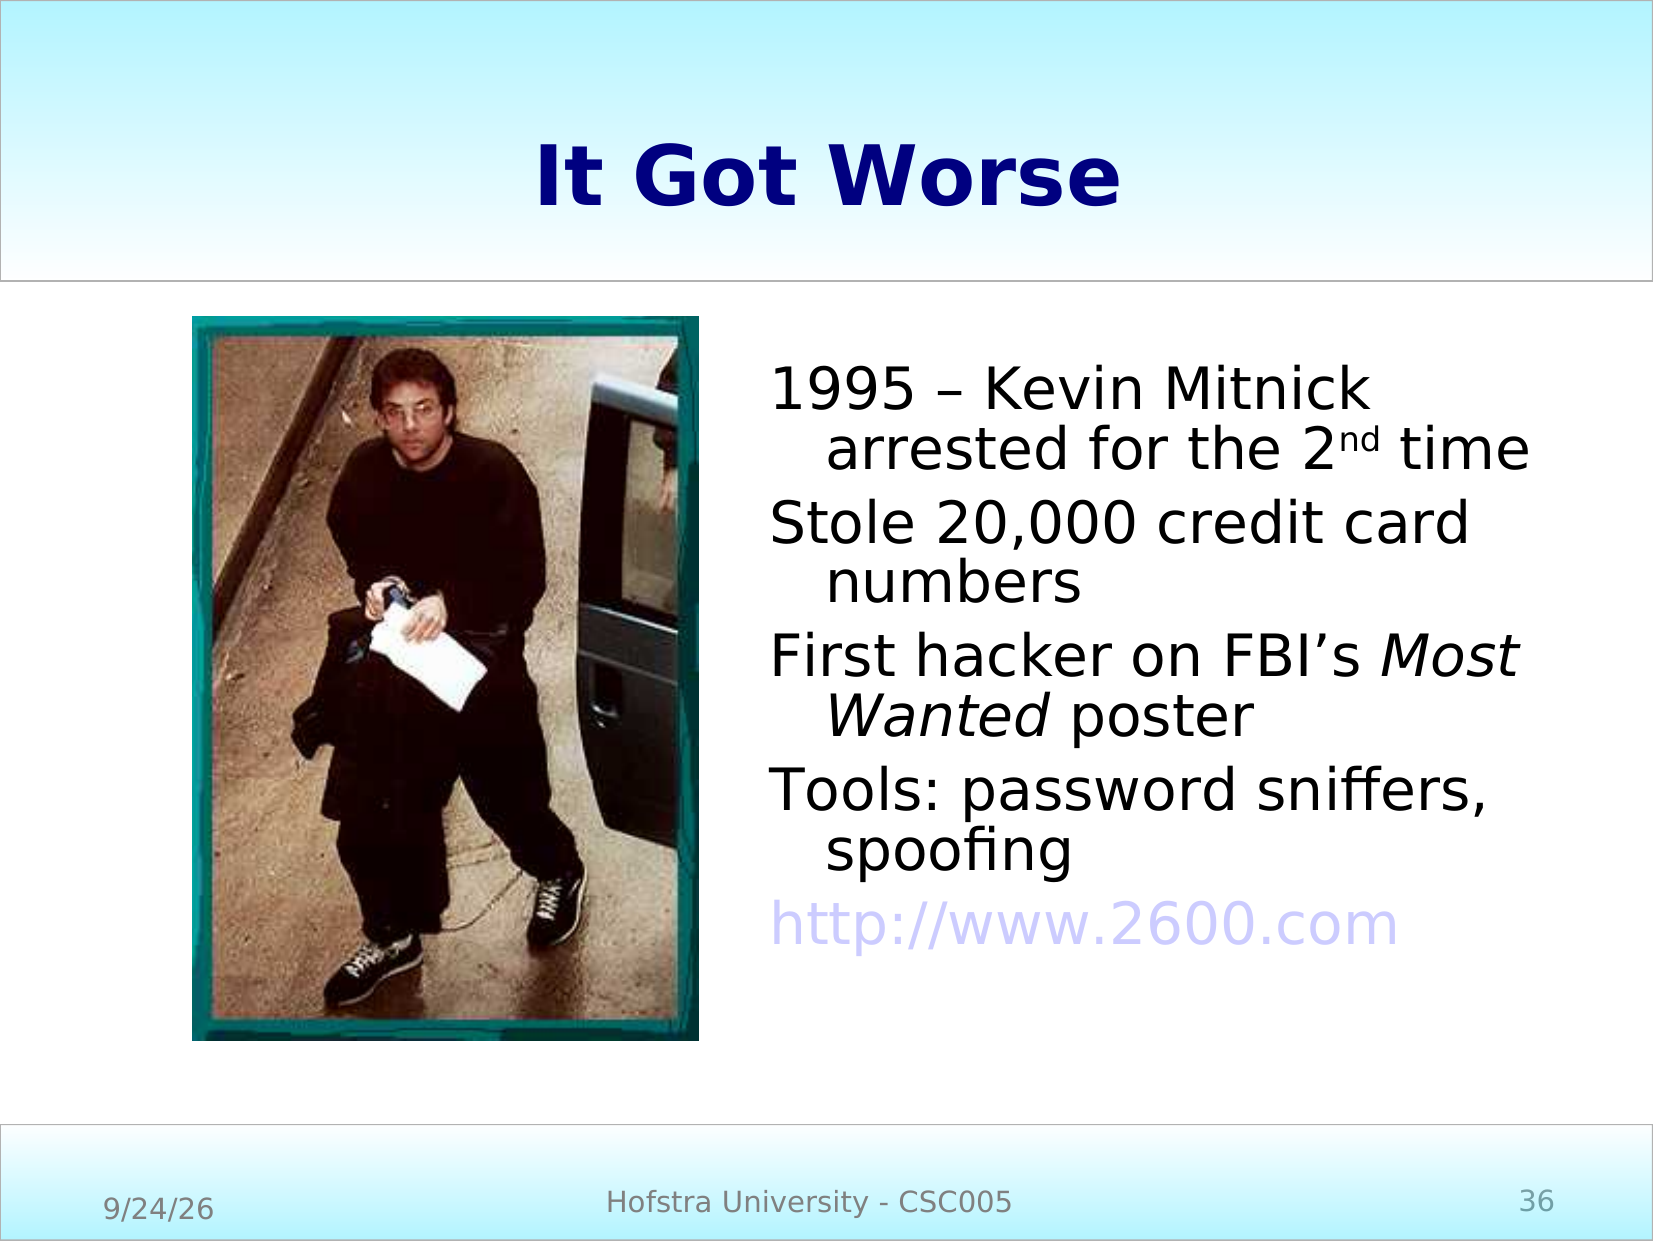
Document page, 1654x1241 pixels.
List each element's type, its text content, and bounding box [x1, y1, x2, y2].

list 1995 – Kevin Mitnick arrested for the 2nd time Stole 20,000 credit card numbers First hacker on FBI’s Most Wanted poster Tools: password sniffers, spoofing http://www.2600.com [754, 354, 1575, 1088]
title It Got Worse [123, 87, 1533, 233]
picture [192, 316, 699, 1041]
